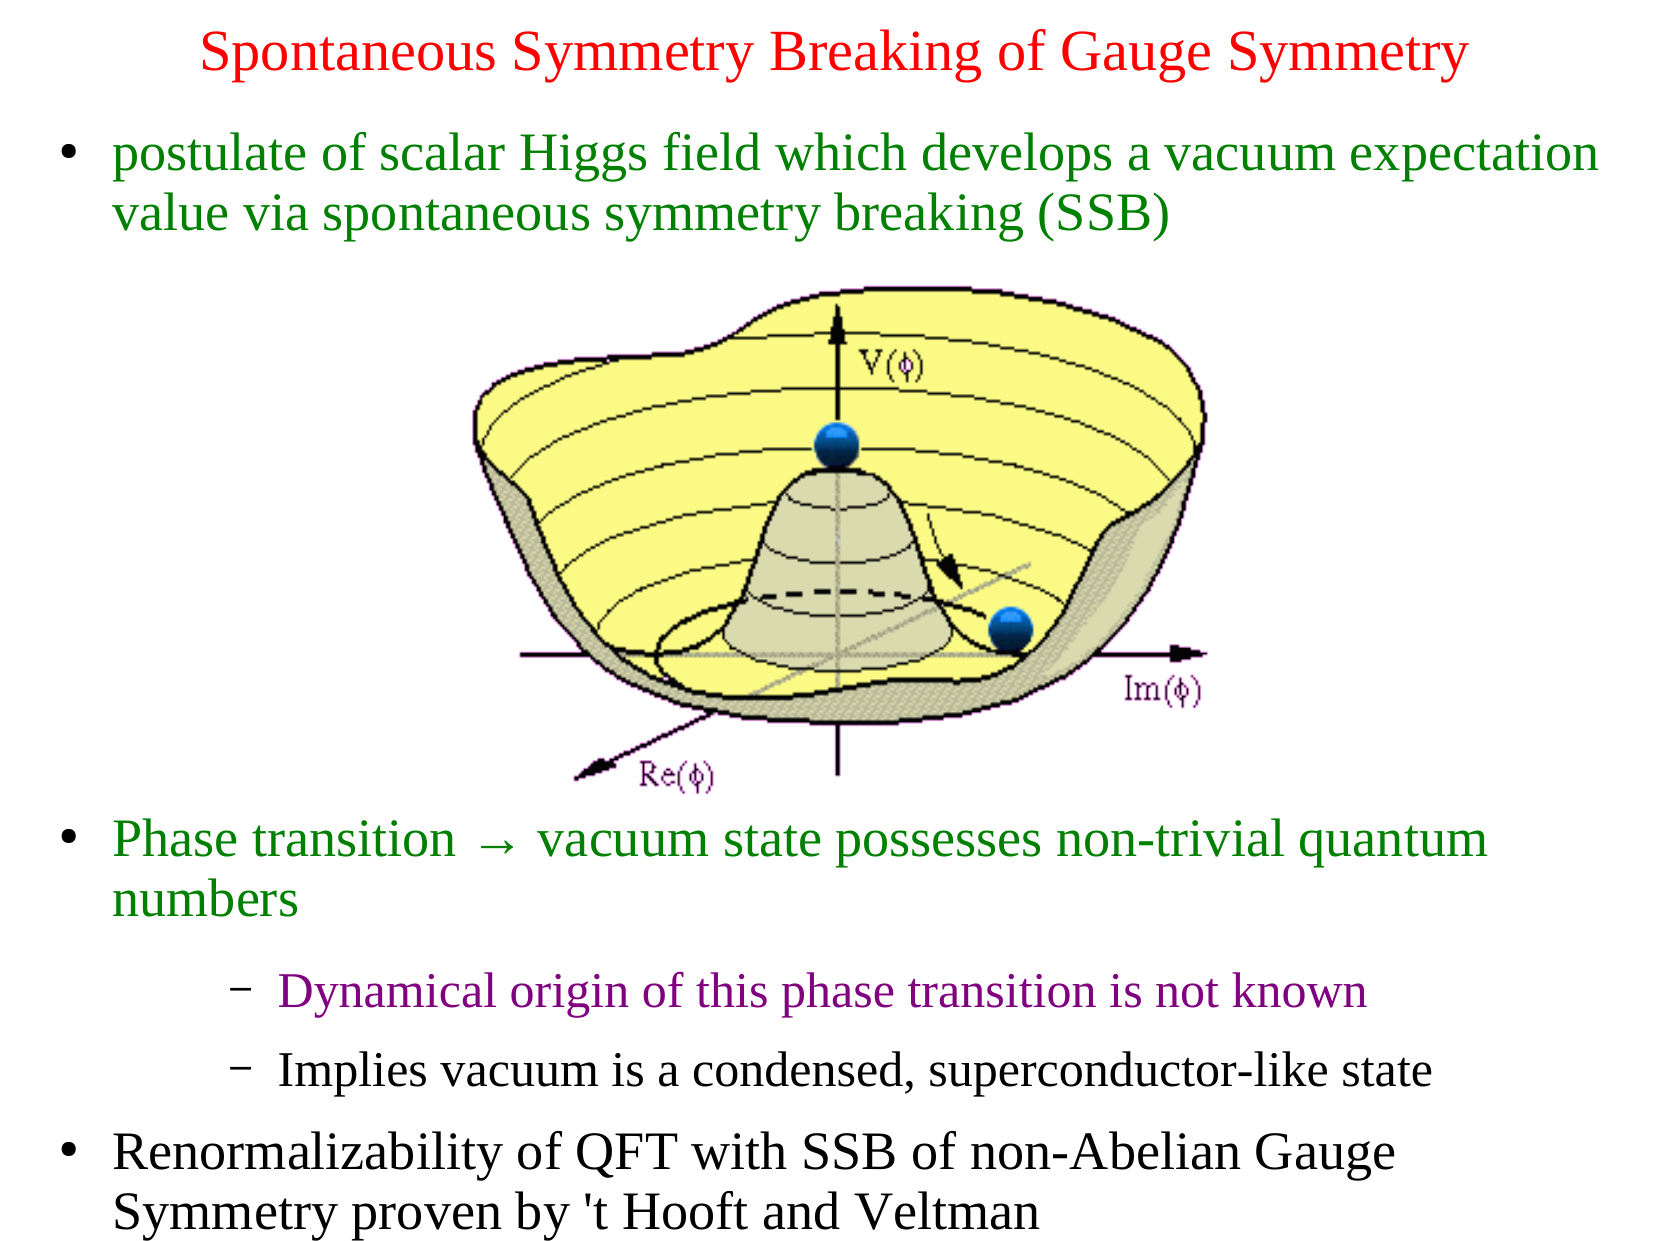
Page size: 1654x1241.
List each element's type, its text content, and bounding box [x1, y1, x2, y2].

list Phase transition → vacuum state possesses non-trivial quantum numbers Dynamical origin of this phase transition is not known Implies vacuum is a condensed, superconductor-like state Renormalizability of QFT with SSB of non-Abelian Gauge Symmetry proven by 't Hooft and Veltman [41, 807, 1635, 1241]
picture [464, 277, 1234, 807]
title Spontaneous Symmetry Breaking of Gauge Symmetry [128, 0, 1541, 122]
list postulate of scalar Higgs field which develops a vacuum expectation value via spontaneous symmetry breaking (SSB) [41, 122, 1635, 807]
